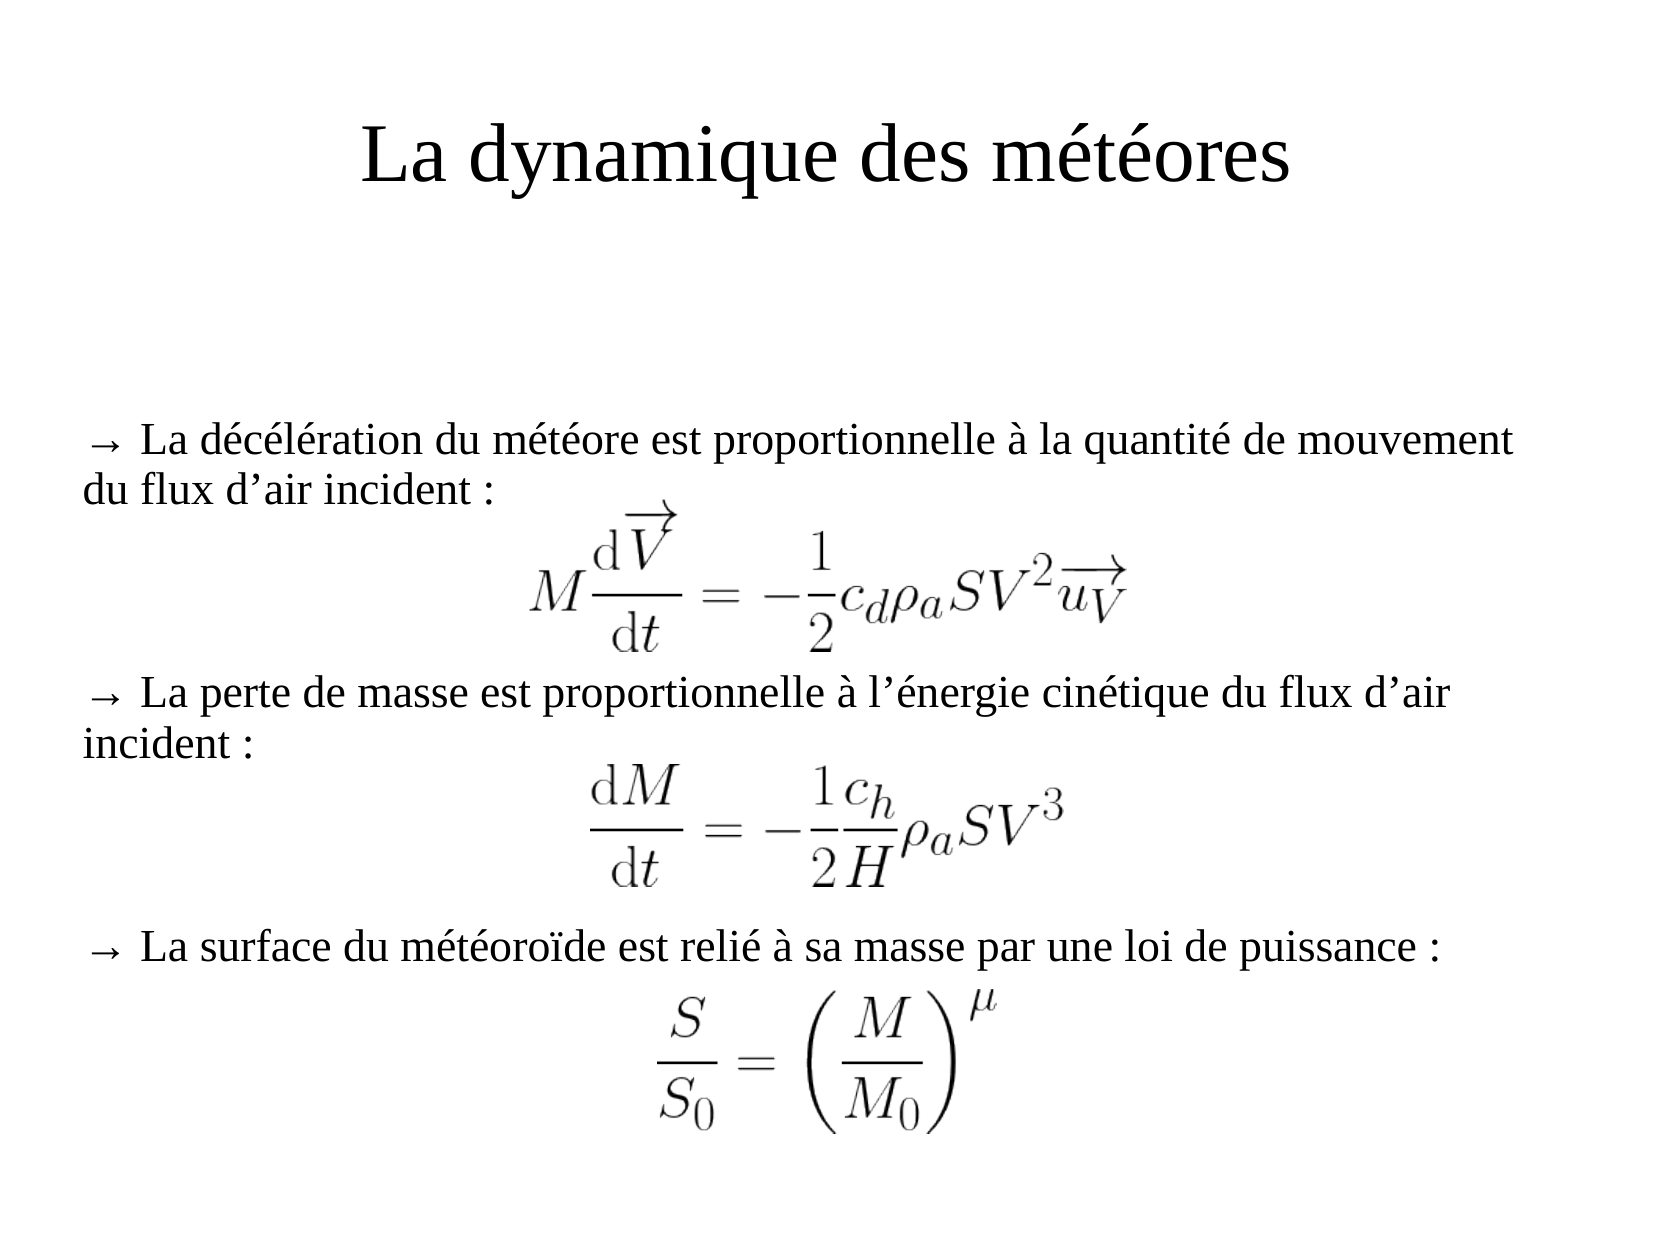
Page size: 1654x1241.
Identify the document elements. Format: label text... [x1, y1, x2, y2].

picture [657, 989, 997, 1134]
picture [590, 764, 1064, 887]
picture [528, 498, 1127, 652]
title La dynamique des météores [82, 49, 1571, 257]
subtitle → La décélération du météore est proportionnelle à la quantité de mouvement du flux d’air incident : → La perte de masse est proportionnelle à l’énergie cinétique du flux d’air incident : → La surface du météoroïde est relié à sa masse par une loi de puissance : [82, 290, 1571, 1096]
